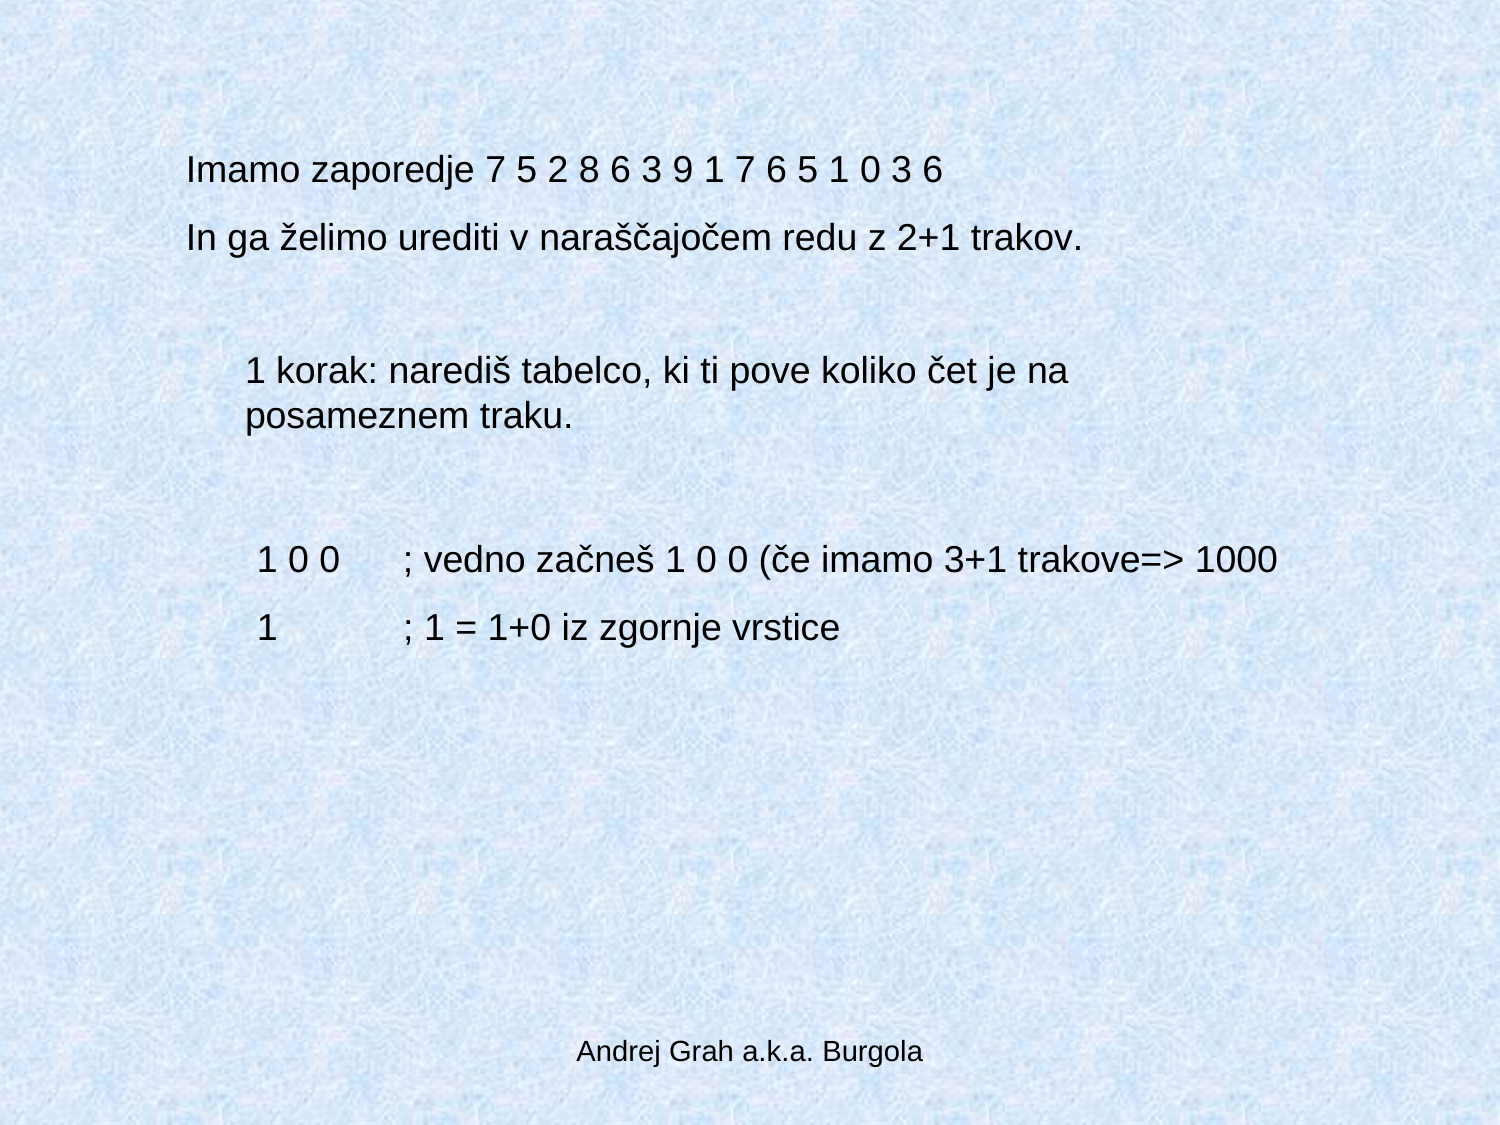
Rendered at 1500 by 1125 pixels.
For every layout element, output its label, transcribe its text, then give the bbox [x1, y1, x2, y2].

picture [0, 0, 1500, 1125]
text_box 1 0 0 ; vedno začneš 1 0 0 (če imamo 3+1 trakove=> 1000 1 ; 1 = 1+0 iz zgornje vrstice [242, 527, 1400, 656]
text_box Andrej Grah a.k.a. Burgola [512, 1024, 988, 1103]
text_box Imamo zaporedje 7 5 2 8 6 3 9 1 7 6 5 1 0 3 6 In ga želimo urediti v naraščajočem redu z 2+1 trakov. [171, 137, 1223, 267]
text_box 1 korak: narediš tabelco, ki ti pove koliko čet je na posameznem traku. [230, 337, 1223, 444]
